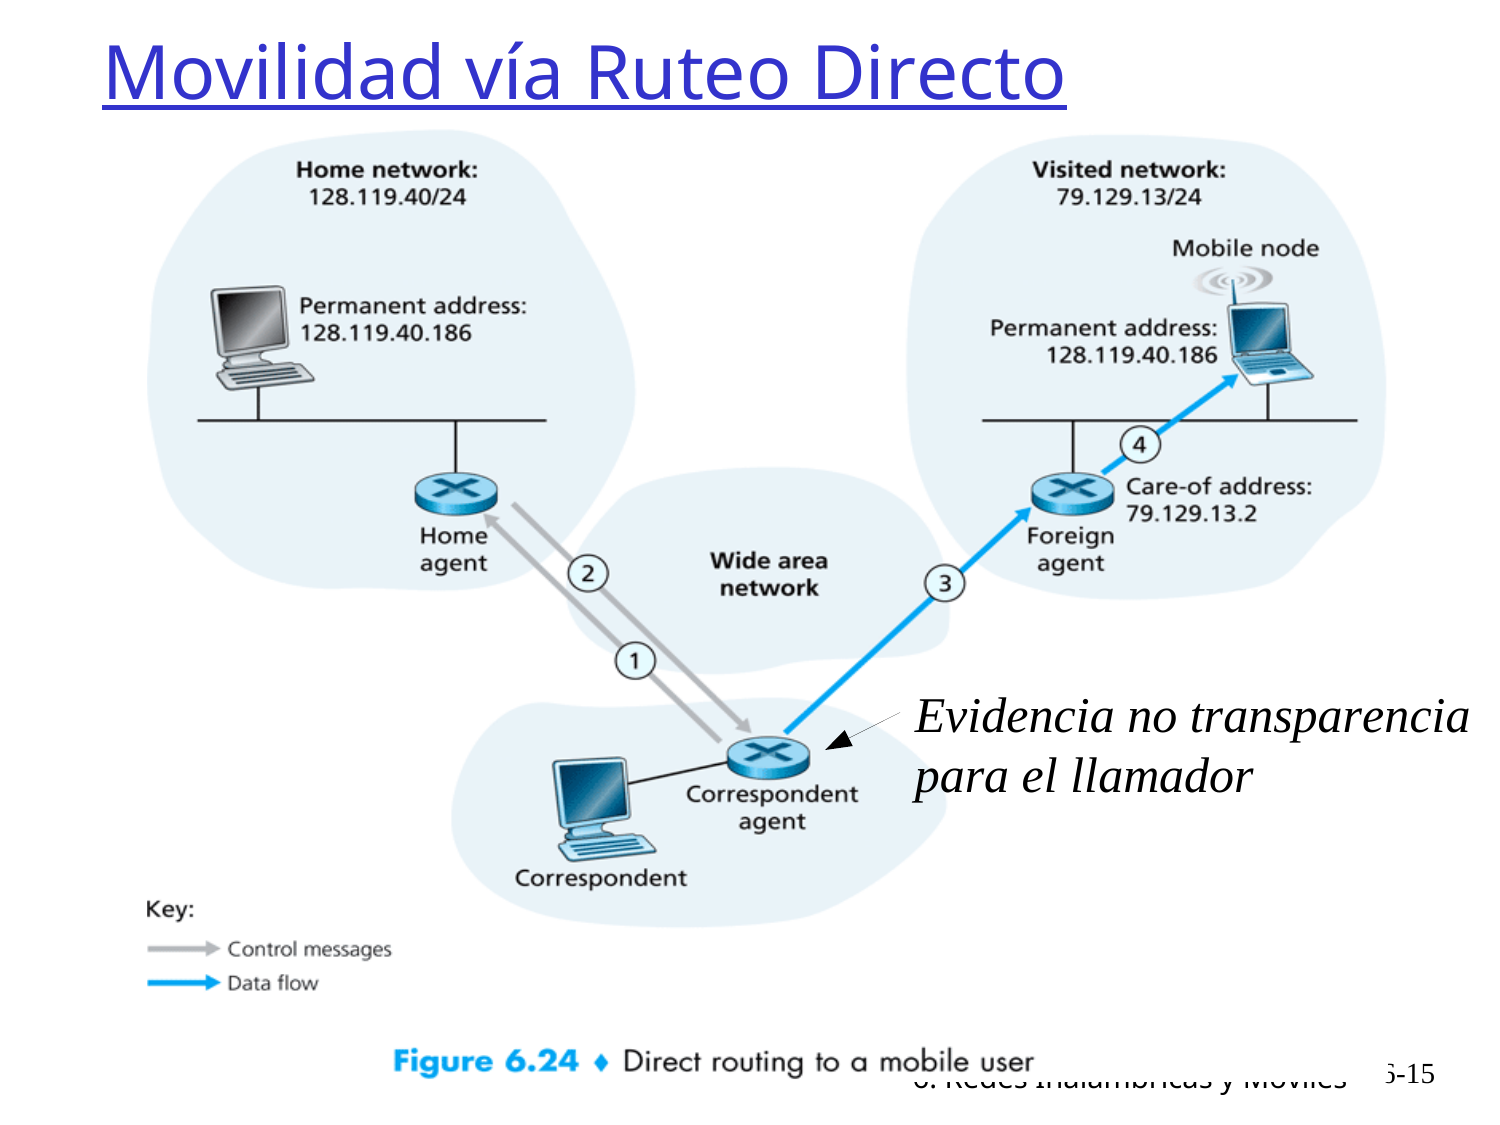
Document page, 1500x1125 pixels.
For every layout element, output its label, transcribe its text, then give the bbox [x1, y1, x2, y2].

picture [147, 128, 1388, 1082]
title Movilidad vía Ruteo Directo [87, 0, 1363, 150]
text_box Evidencia no transparencia para el llamador [900, 675, 1500, 826]
